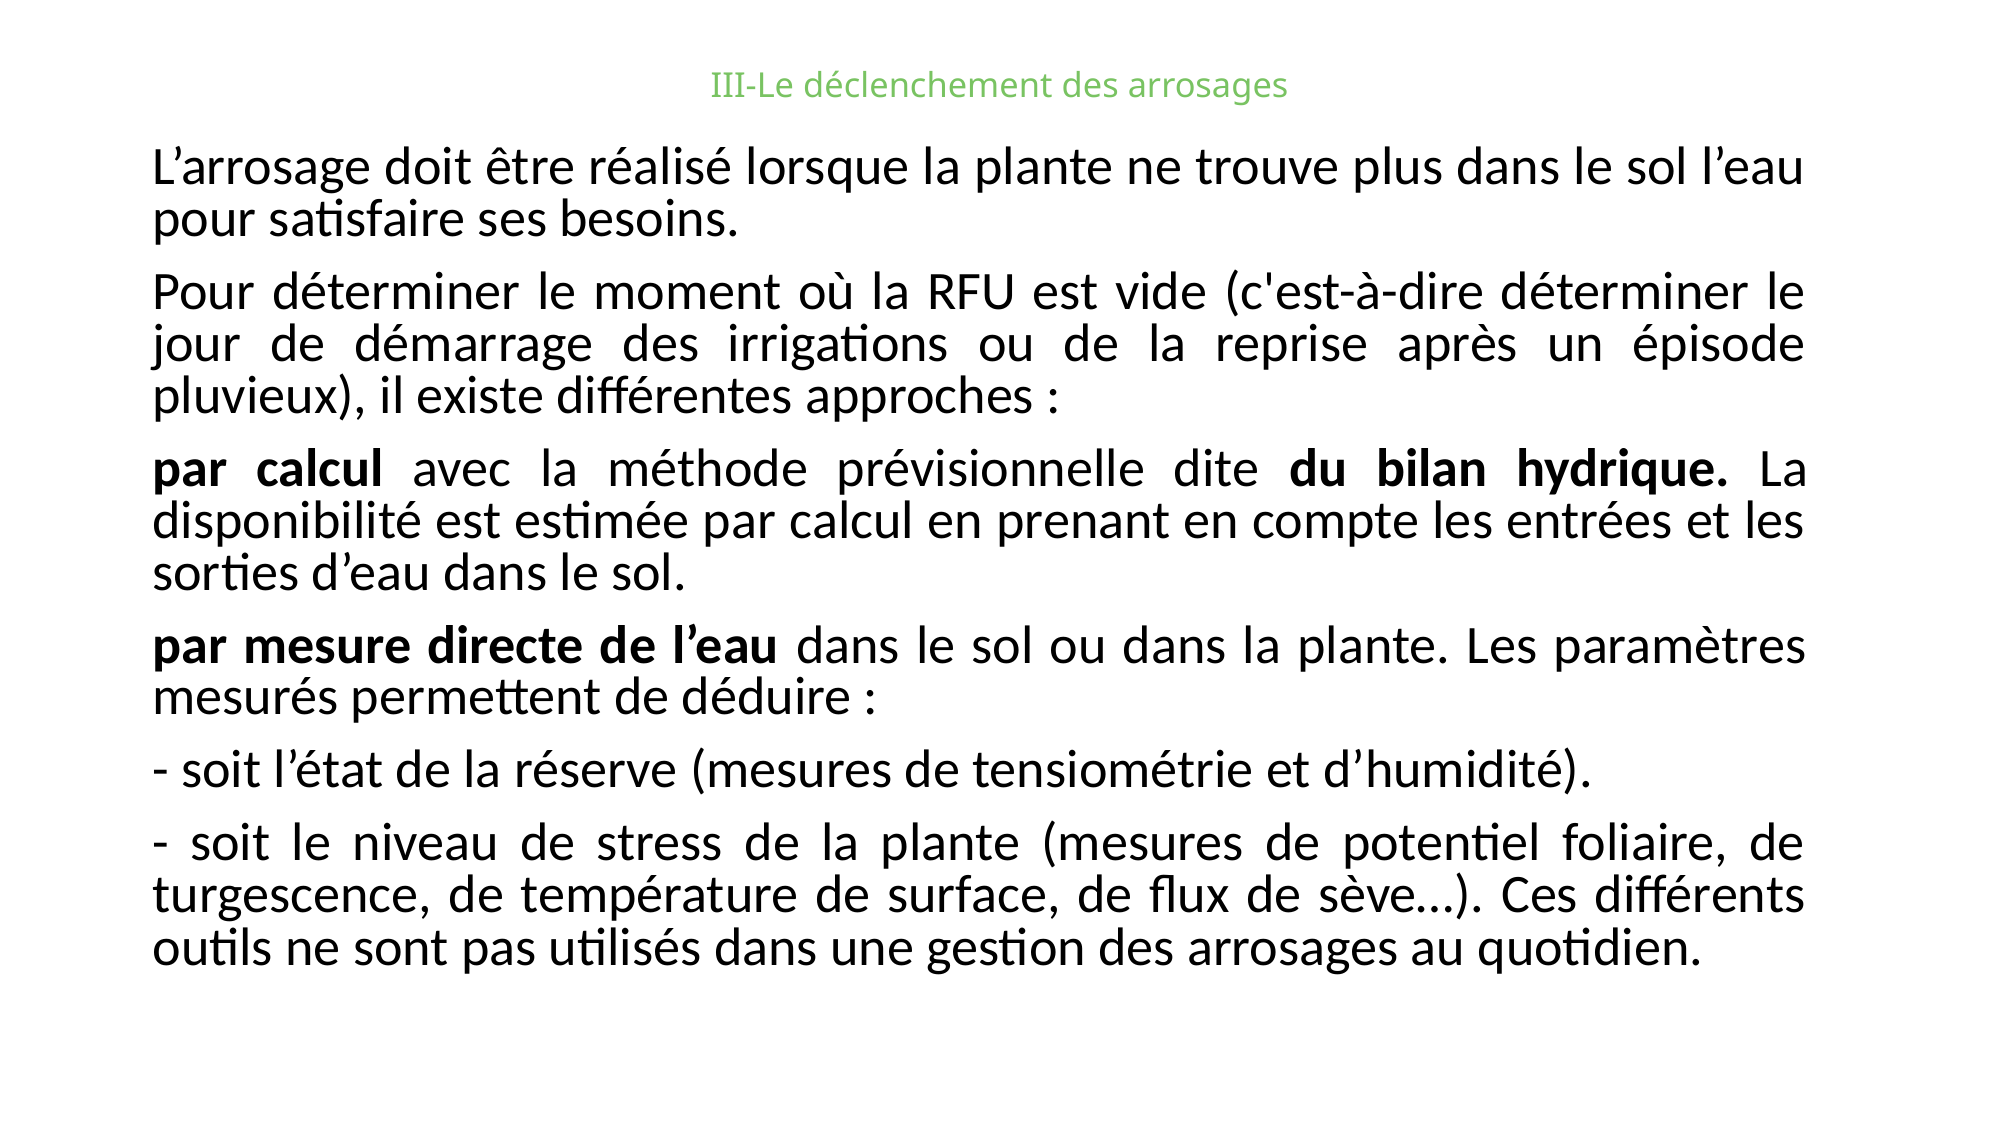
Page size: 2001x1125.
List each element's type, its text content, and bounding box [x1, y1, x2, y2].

list L’arrosage doit être réalisé lorsque la plante ne trouve plus dans le sol l’eau pour satisfaire ses besoins. Pour déterminer le moment où la RFU est vide (c'est-à-dire déterminer le jour de démarrage des irrigations ou de la reprise après un épisode pluvieux), il existe différentes approches : par calcul avec la méthode prévisionnelle dite du bilan hydrique. La disponibilité est estimée par calcul en prenant en compte les entrées et les sorties d’eau dans le sol. par mesure directe de l’eau dans le sol ou dans la plante. Les paramètres mesurés permettent de déduire : - soit l’état de la réserve (mesures de tensiométrie et d’humidité). - soit le niveau de stress de la plante (mesures de potentiel foliaire, de turgescence, de température de surface, de flux de sève…). Ces différents outils ne sont pas utilisés dans une gestion des arrosages au quotidien. [137, 135, 1863, 1014]
title III-Le déclenchement des arrosages [137, 59, 1863, 112]
